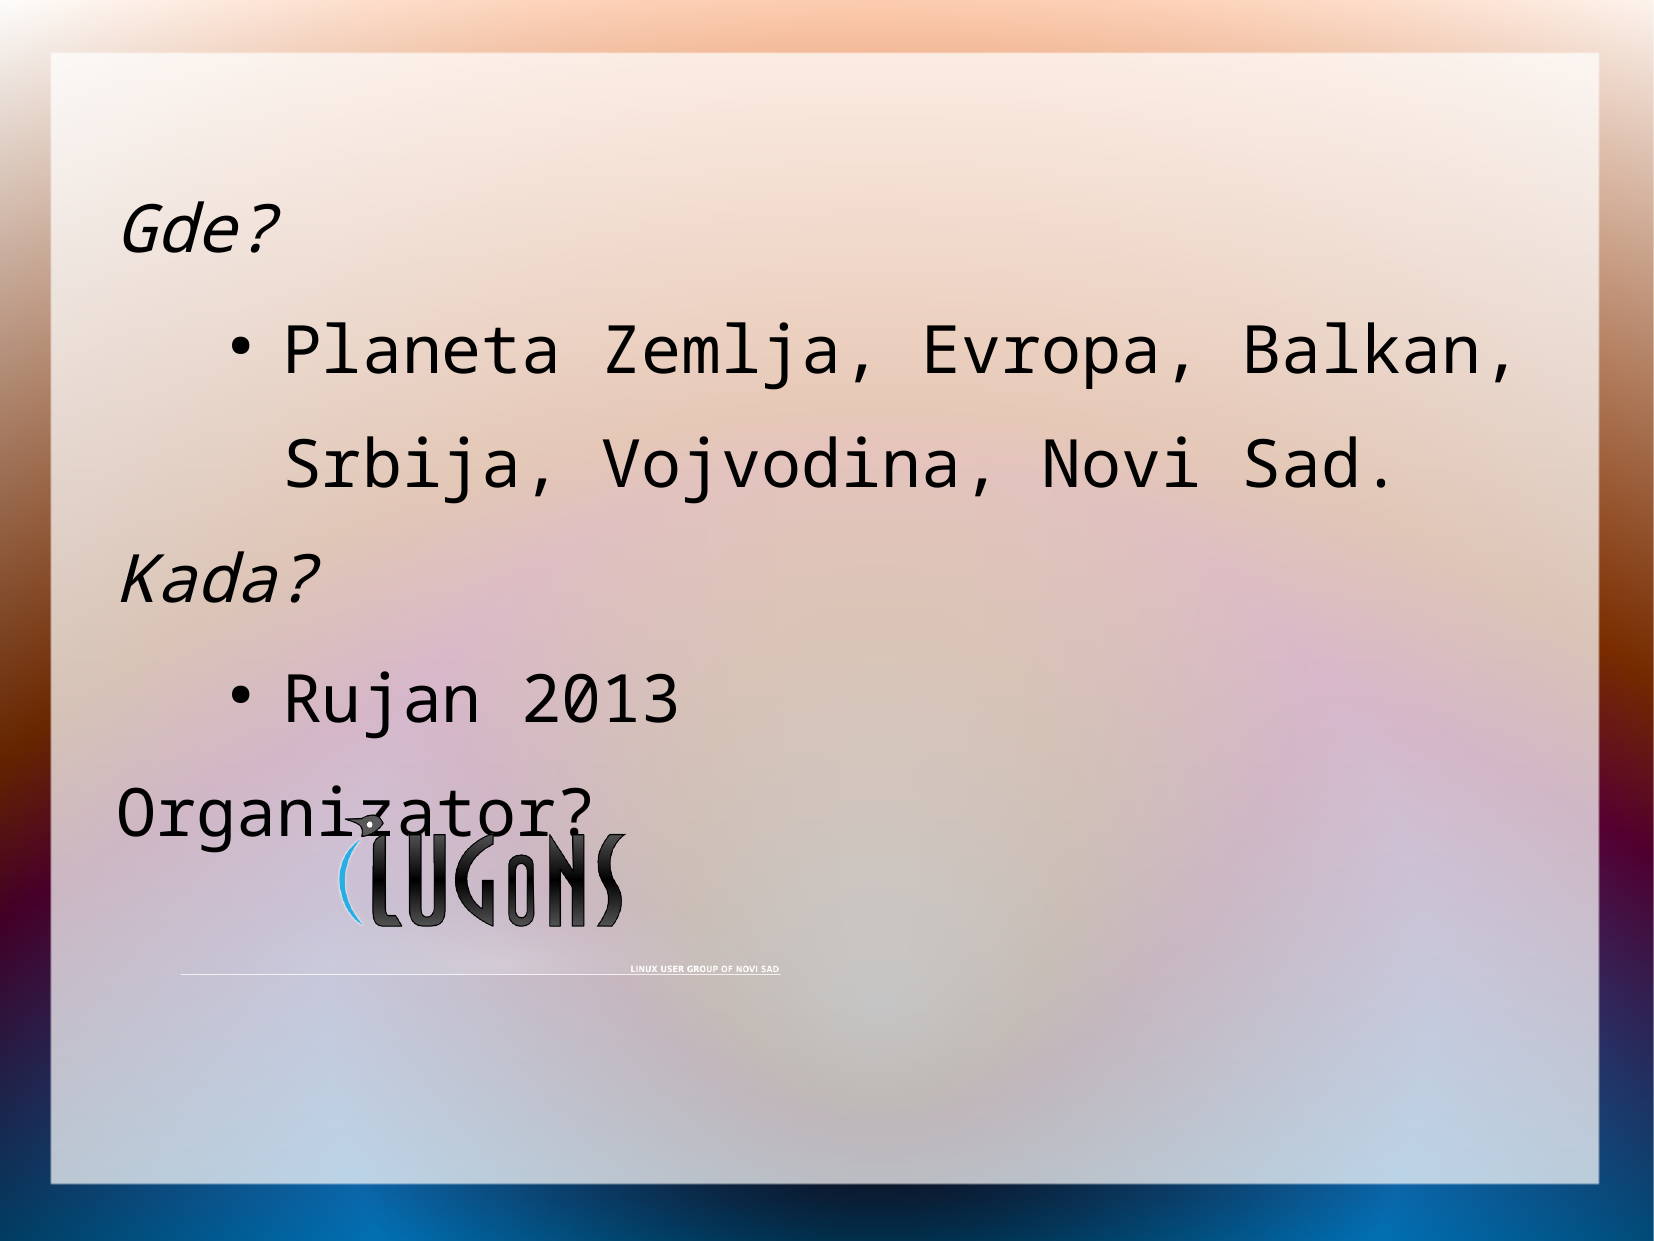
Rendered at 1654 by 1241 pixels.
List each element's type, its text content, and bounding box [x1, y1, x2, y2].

picture [0, 0, 1654, 1241]
list Gde? Planeta Zemlja, Evropa, Balkan, Srbija, Vojvodina, Novi Sad. Kada? Rujan 2013 Organizator? [45, 61, 1606, 1186]
